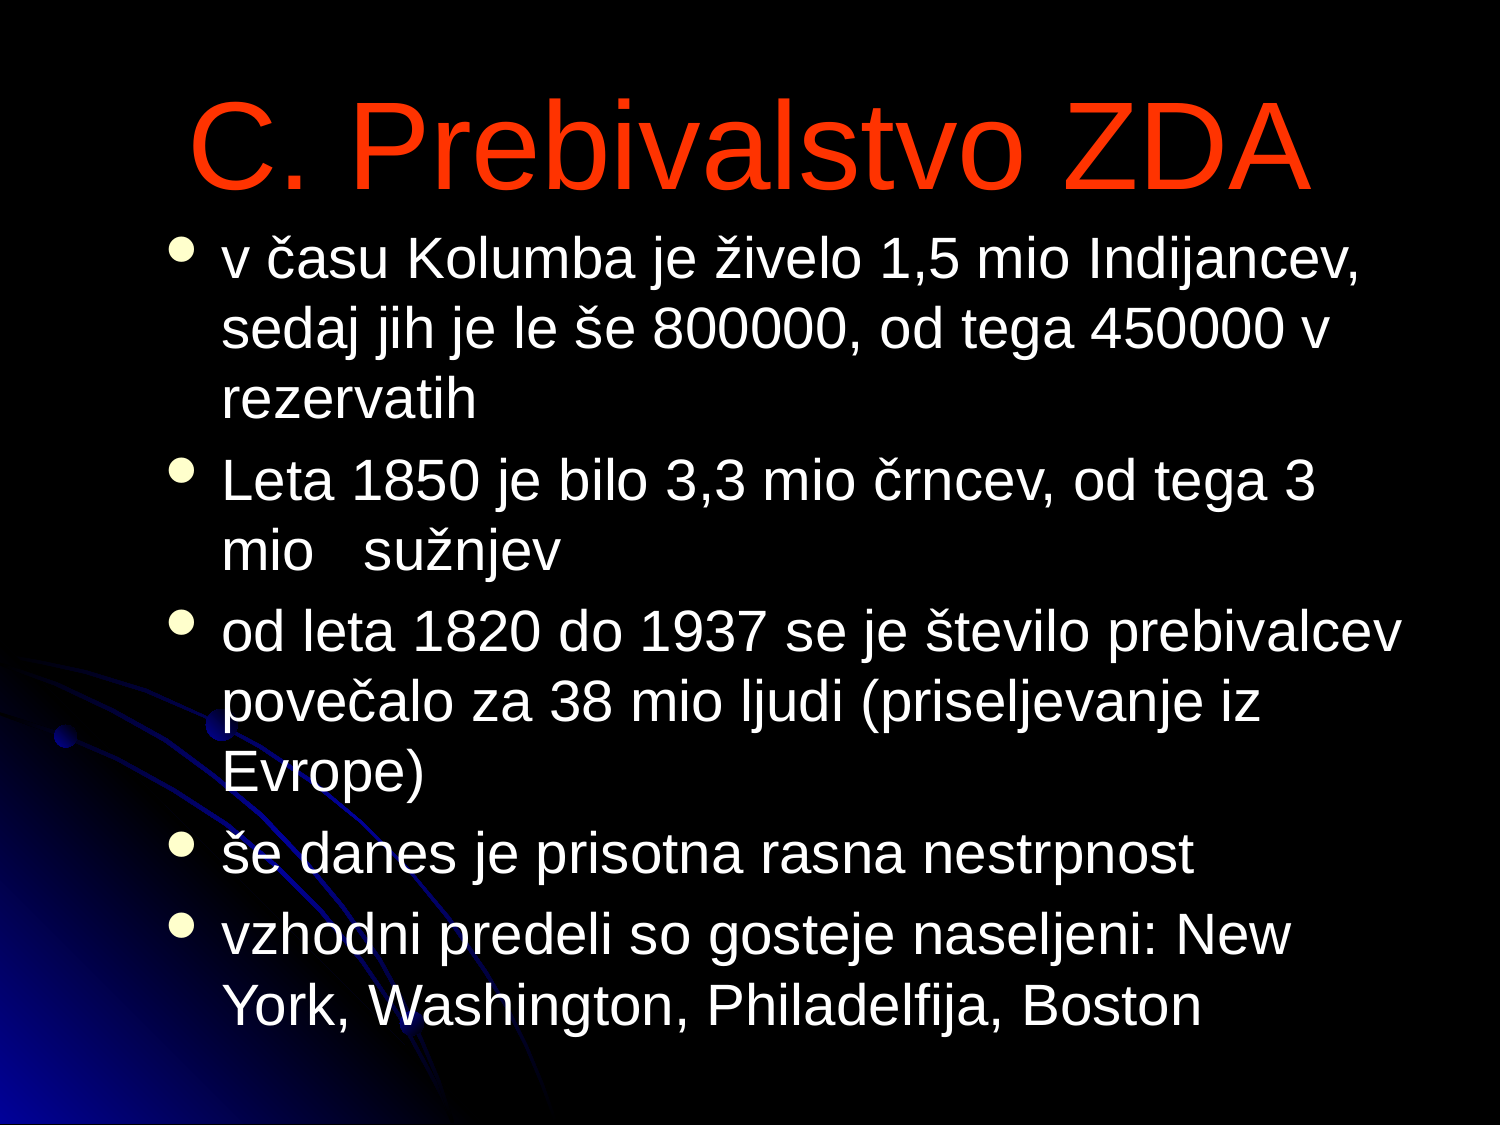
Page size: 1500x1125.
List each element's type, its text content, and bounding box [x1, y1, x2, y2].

list v času Kolumba je živelo 1,5 mio Indijancev, sedaj jih je le še 800000, od tega 450000 v rezervatih Leta 1850 je bilo 3,3 mio črncev, od tega 3 mio sužnjev od leta 1820 do 1937 se je število prebivalcev povečalo za 38 mio ljudi (priseljevanje iz Evrope) še danes je prisotna rasna nestrpnost vzhodni predeli so gosteje naseljeni: New York, Washington, Philadelfija, Boston [150, 212, 1425, 888]
title C. Prebivalstvo ZDA [75, 45, 1425, 233]
